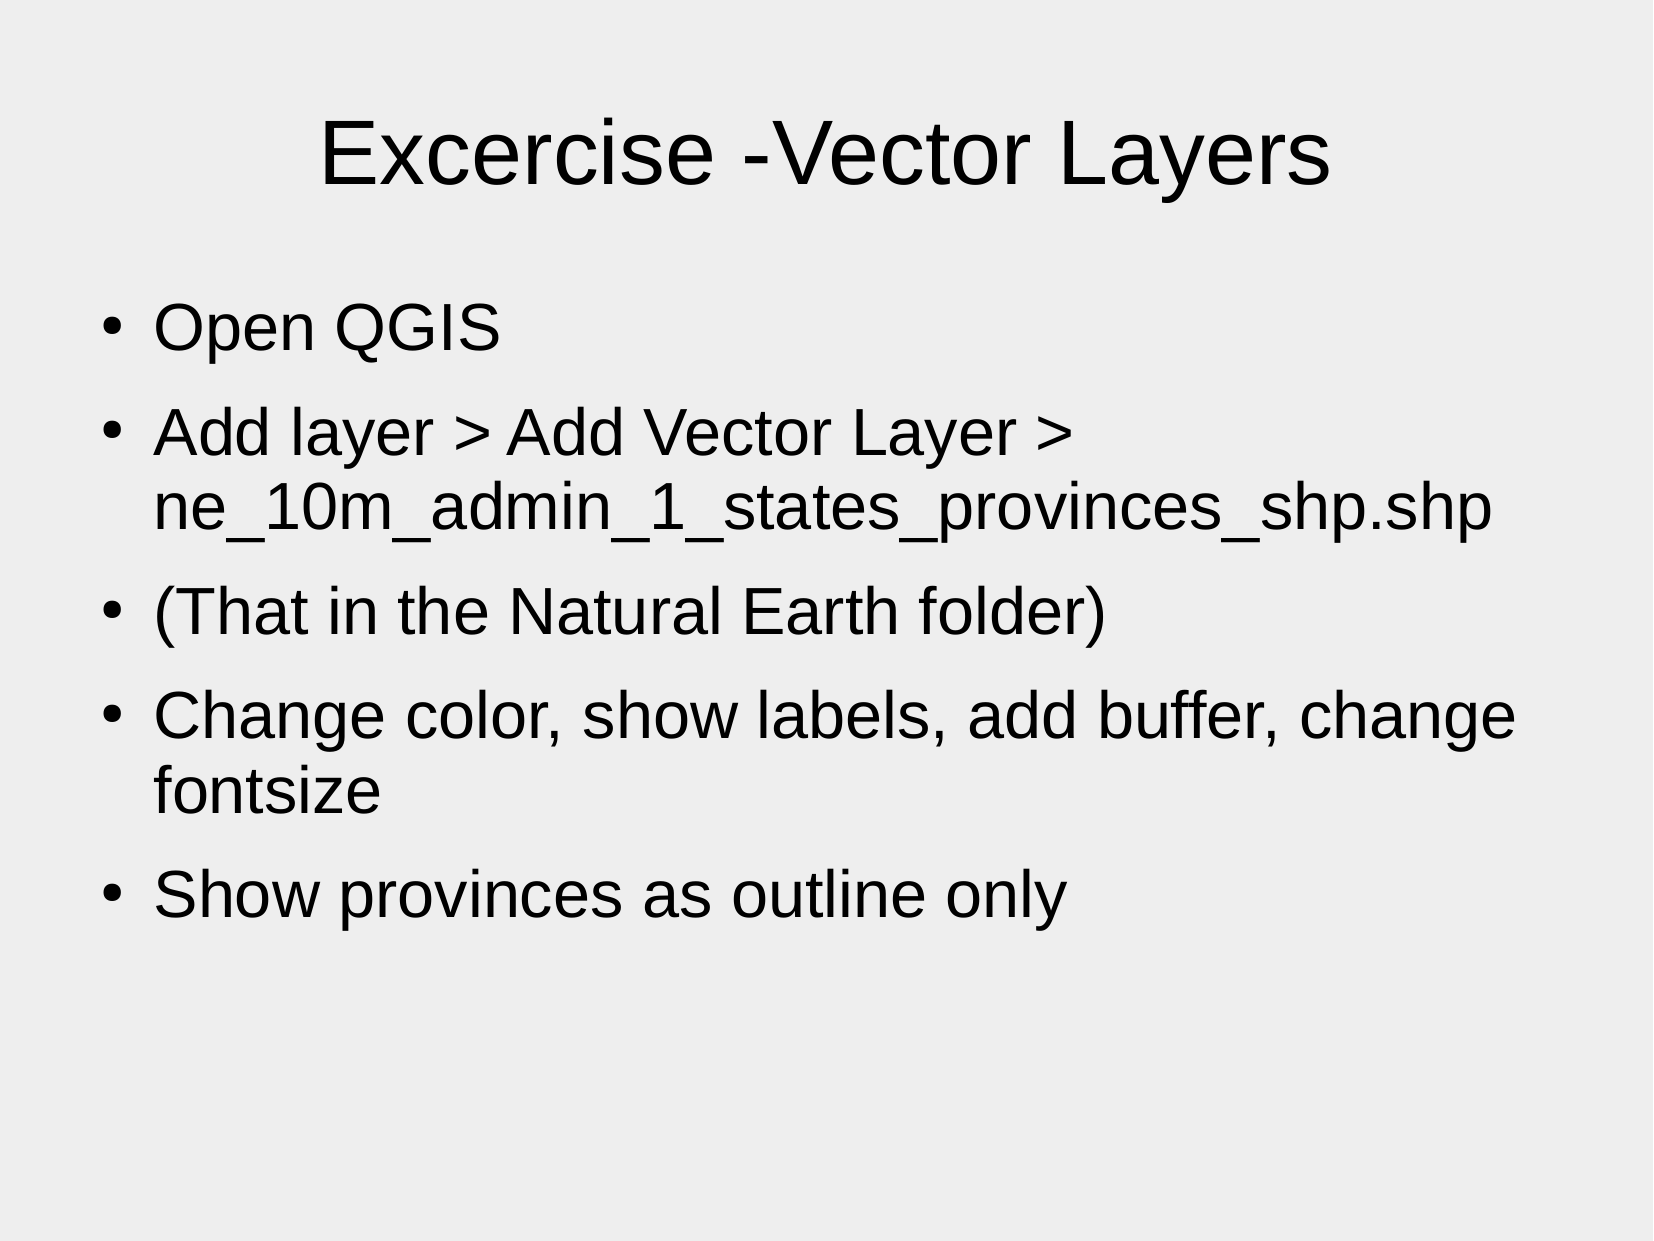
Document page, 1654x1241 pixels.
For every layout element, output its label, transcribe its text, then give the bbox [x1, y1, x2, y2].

title Excercise -Vector Layers [82, 49, 1571, 257]
list Open QGIS Add layer > Add Vector Layer > ne_10m_admin_1_states_provinces_shp.shp (That in the Natural Earth folder) Change color, show labels, add buffer, change fontsize Show provinces as outline only [82, 290, 1571, 1010]
